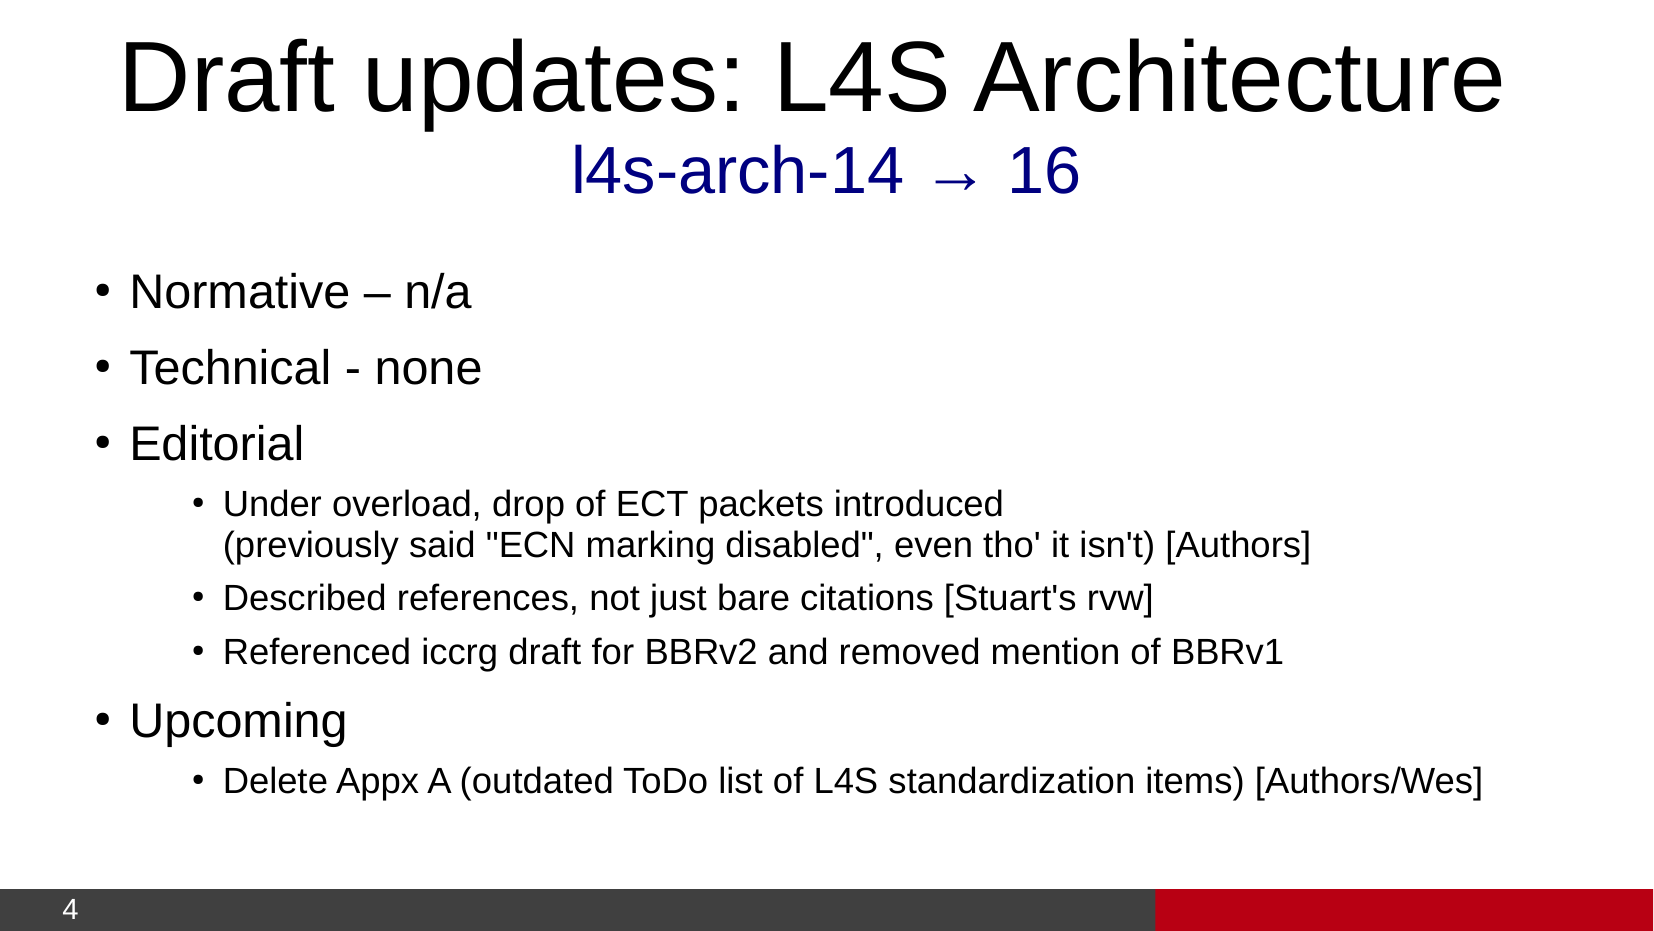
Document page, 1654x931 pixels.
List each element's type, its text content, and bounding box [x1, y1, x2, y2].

list Normative – n/a Technical - none Editorial Under overload, drop of ECT packets introduced (previously said "ECN marking disabled", even tho' it isn't) [Authors] Described references, not just bare citations [Stuart's rvw] Referenced iccrg draft for BBRv2 and removed mention of BBRv1 Upcoming Delete Appx A (outdated ToDo list of L4S standardization items) [Authors/Wes] [82, 264, 1571, 805]
title Draft updates: L4S Architecture l4s-arch-14 → 16 [82, 2, 1571, 227]
